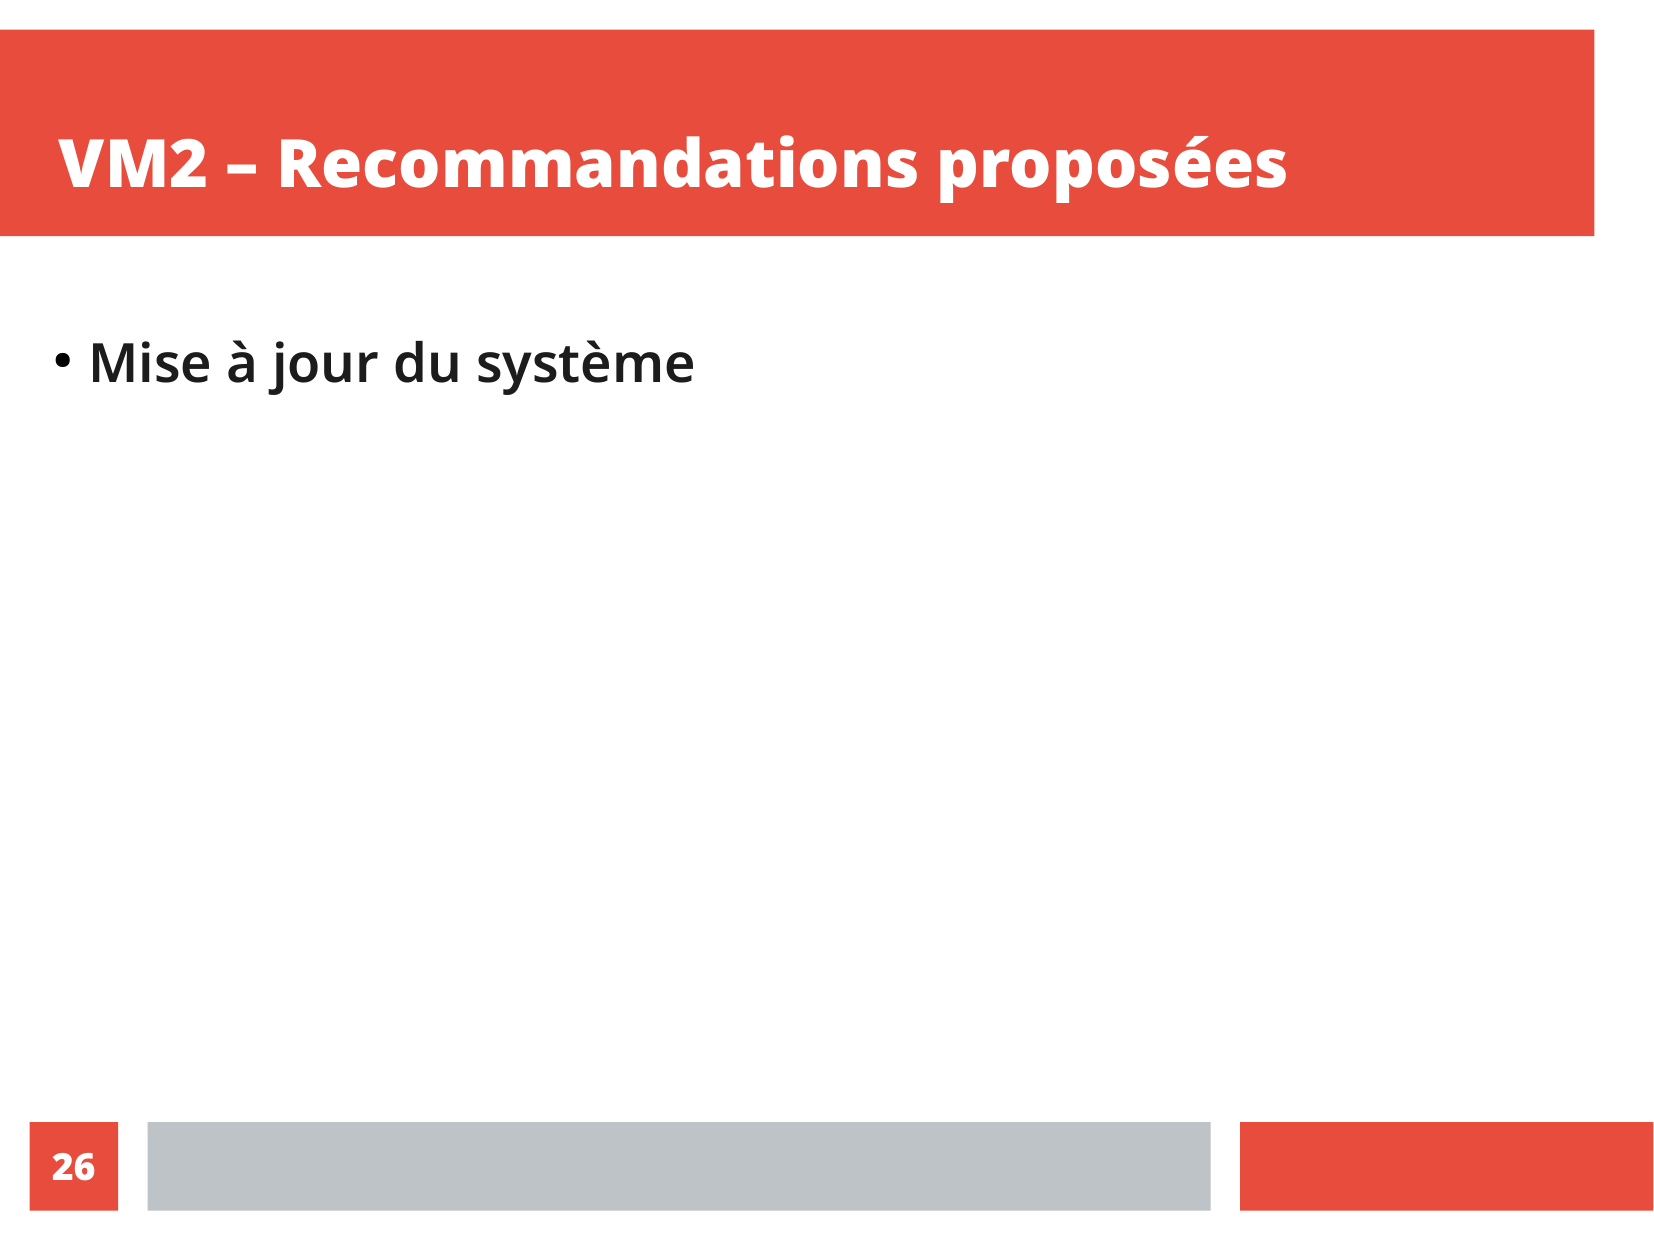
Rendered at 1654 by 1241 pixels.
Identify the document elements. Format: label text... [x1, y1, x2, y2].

list Mise à jour du système [53, 324, 1560, 1093]
title VM2 – Recommandations proposées [59, 59, 1595, 207]
